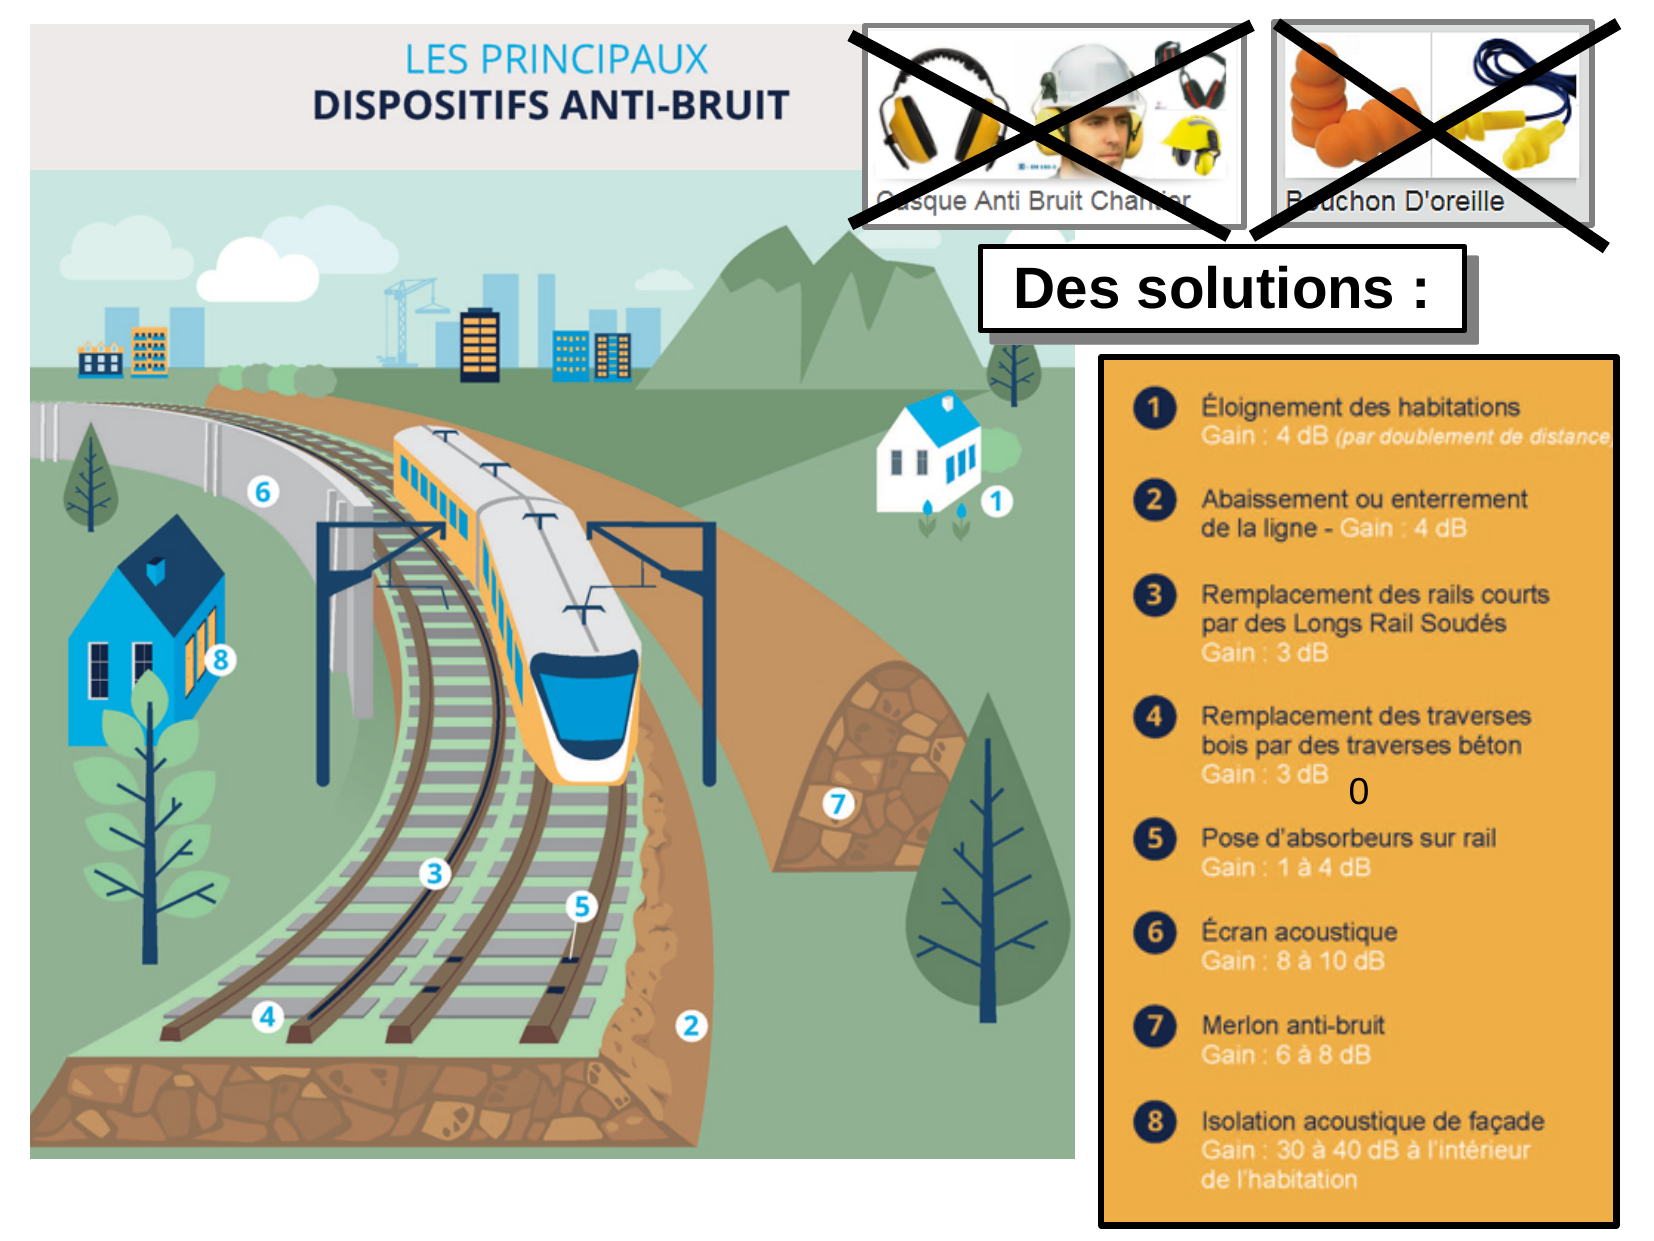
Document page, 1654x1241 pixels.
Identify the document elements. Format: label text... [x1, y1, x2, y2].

picture [1292, 25, 1589, 122]
picture [867, 28, 1230, 125]
picture [1447, 49, 1589, 223]
picture [1276, 32, 1420, 214]
picture [867, 52, 1018, 208]
picture [867, 141, 1191, 225]
picture [30, 24, 1075, 1159]
text_box Des solutions : [980, 246, 1465, 331]
picture [1289, 139, 1556, 223]
picture [1050, 39, 1241, 225]
picture [1104, 360, 1614, 1223]
